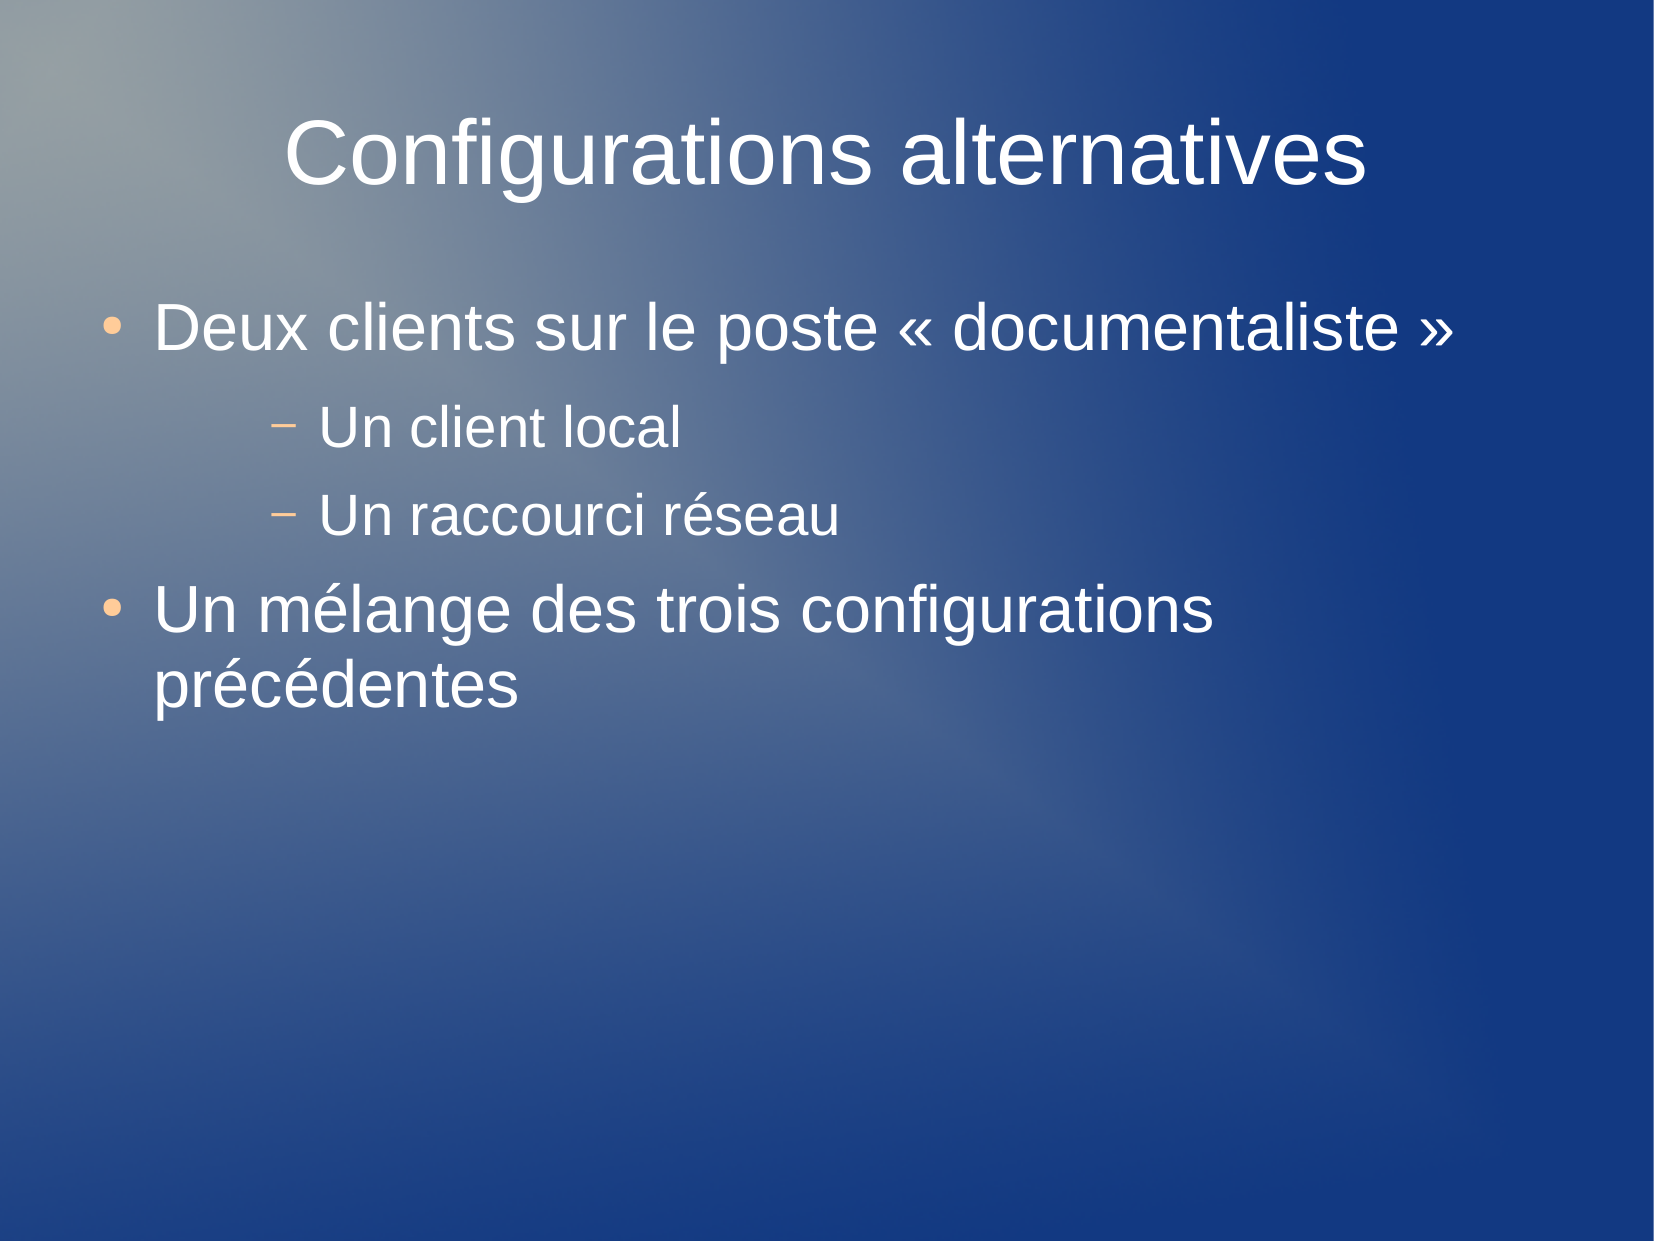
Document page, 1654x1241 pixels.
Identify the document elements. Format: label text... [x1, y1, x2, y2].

list Deux clients sur le poste « documentaliste » Un client local Un raccourci réseau Un mélange des trois configurations précédentes [82, 290, 1571, 721]
title Configurations alternatives [82, 49, 1571, 257]
picture [0, 0, 1654, 1241]
